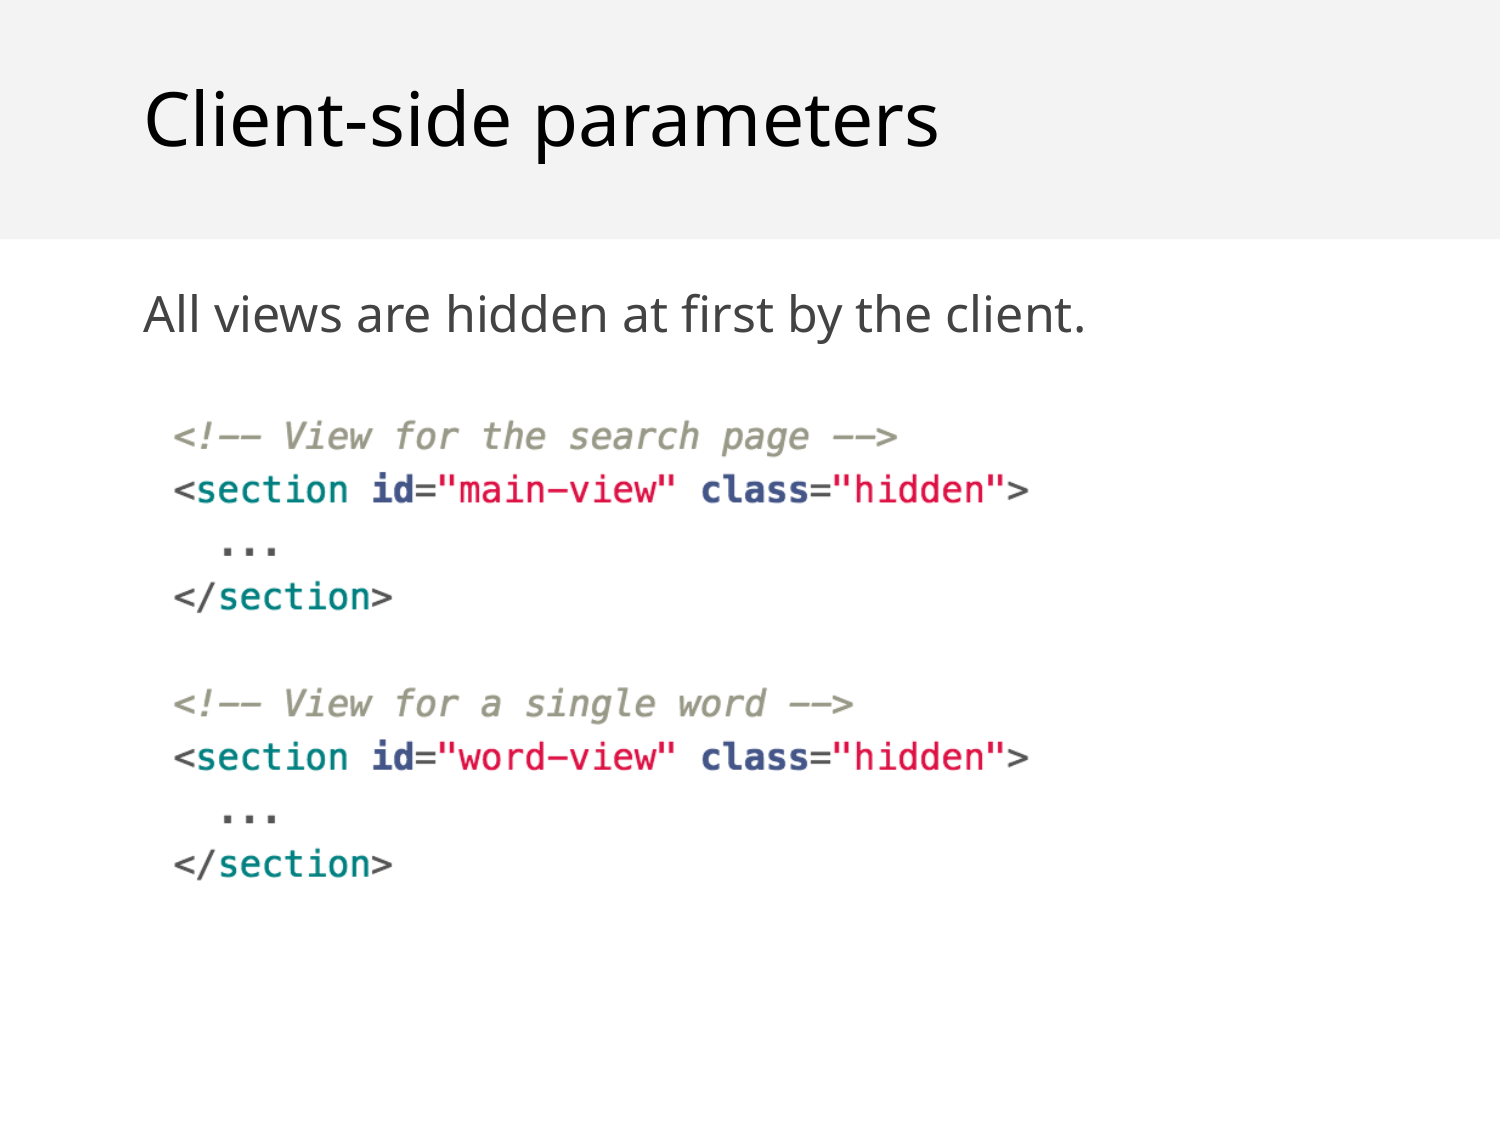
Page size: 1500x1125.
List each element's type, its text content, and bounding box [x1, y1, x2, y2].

title Client-side parameters [128, 56, 1372, 183]
list All views are hidden at first by the client. [128, 258, 1383, 445]
picture [139, 381, 1060, 906]
